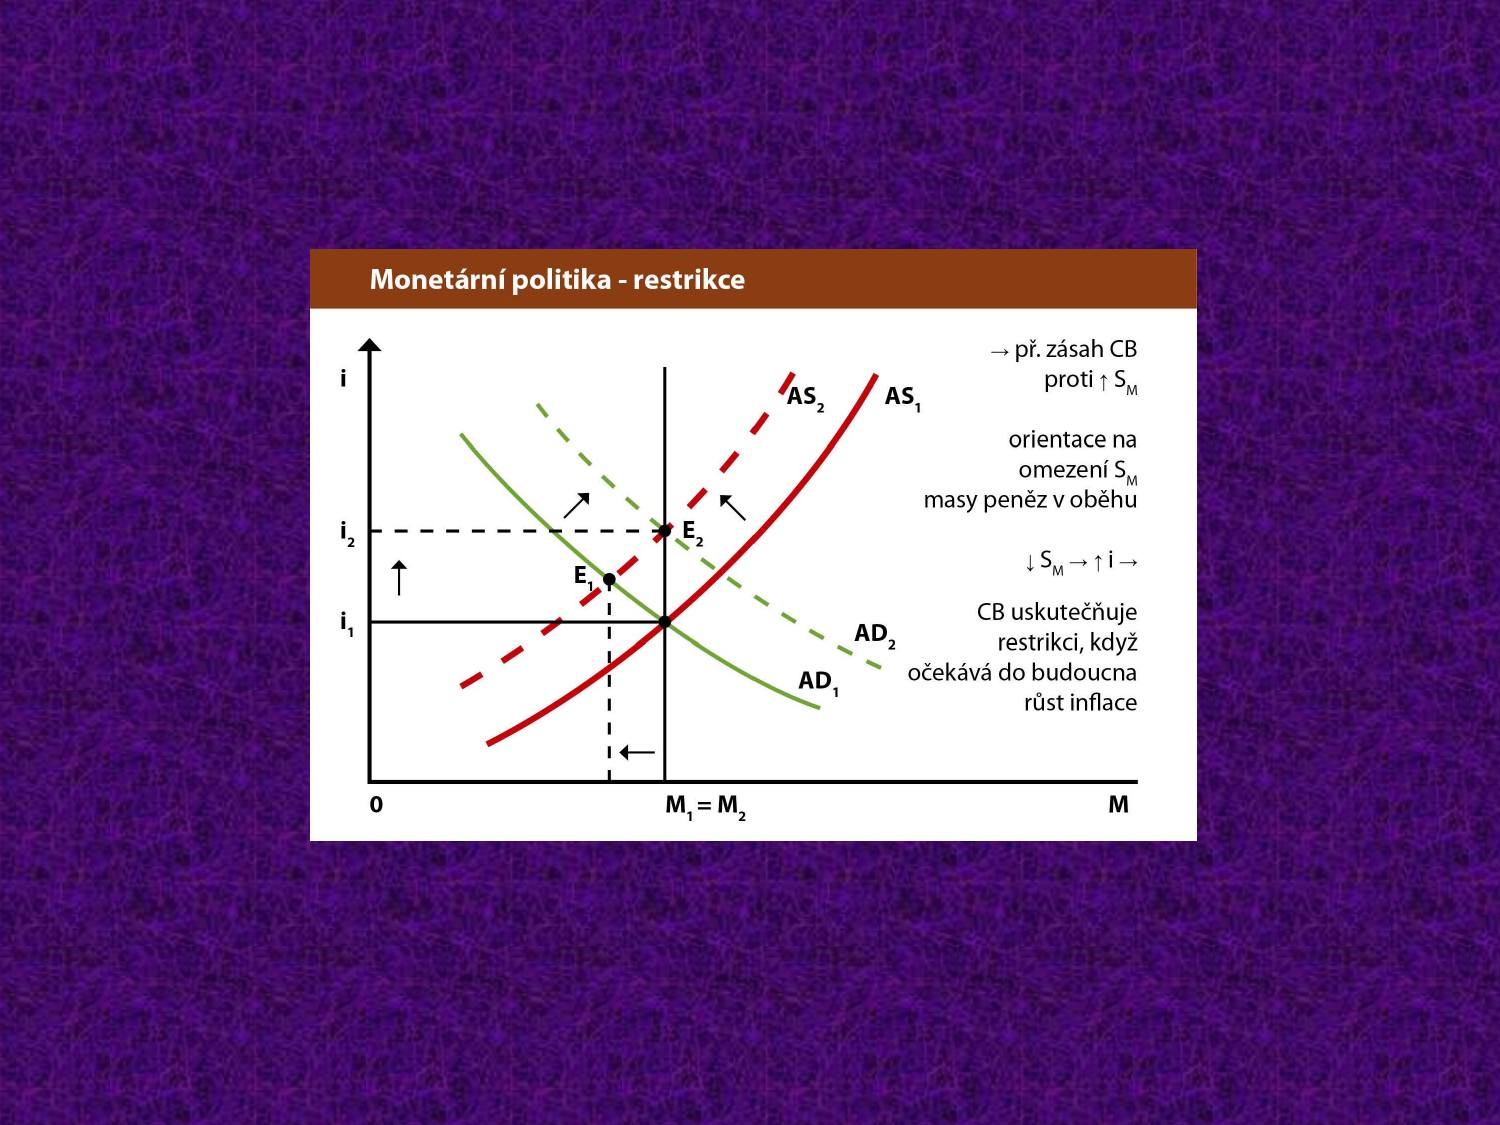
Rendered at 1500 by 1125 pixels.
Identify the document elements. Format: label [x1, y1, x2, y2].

picture [0, 0, 1500, 1125]
text_box [310, 249, 1197, 841]
